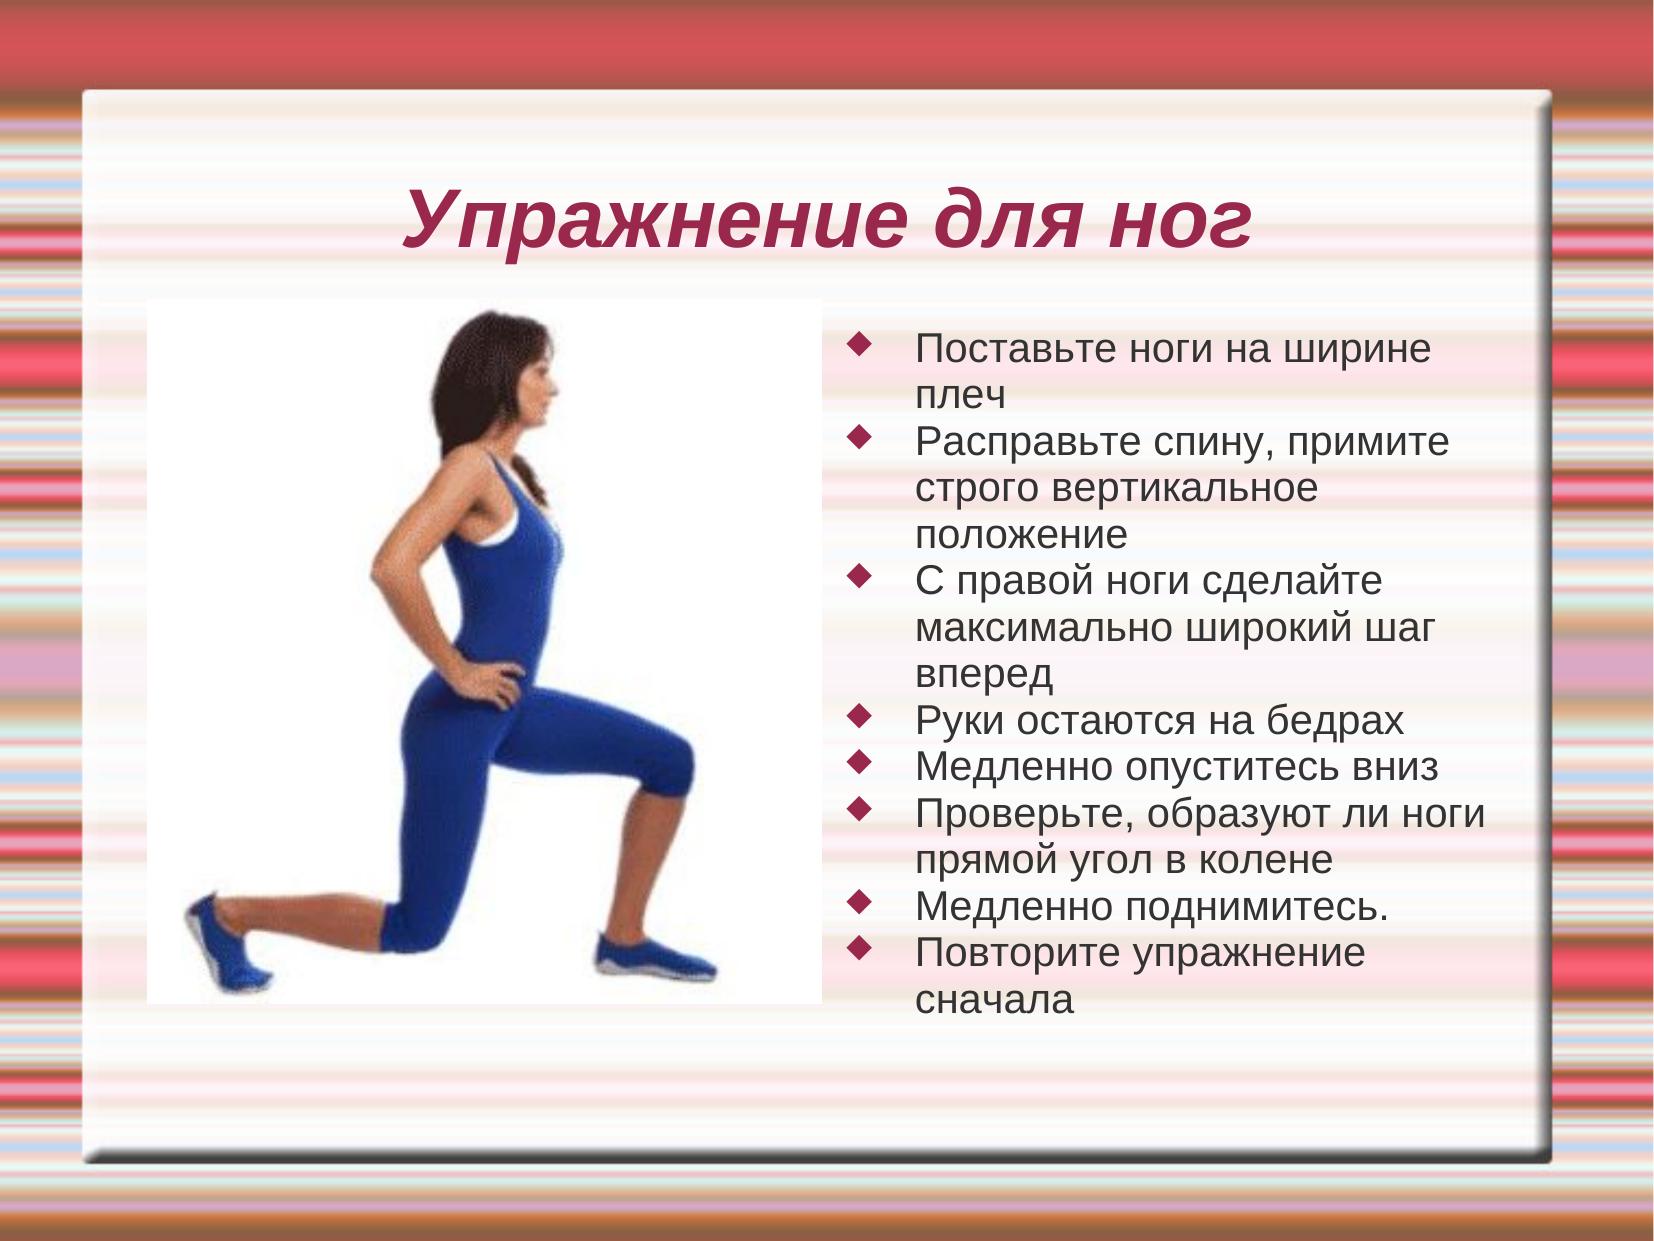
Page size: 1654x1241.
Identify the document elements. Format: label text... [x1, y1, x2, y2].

title Упражнение для ног [121, 122, 1534, 315]
picture [0, 0, 1654, 1241]
list Поставьте ноги на ширине плеч Расправьте спину, примите строго вертикальное положение С правой ноги сделайте максимально широкий шаг вперед Руки остаются на бедрах Медленно опуститесь вниз Проверьте, образуют ли ноги прямой угол в колене Медленно поднимитесь. Повторите упражнение сначала [832, 324, 1506, 1092]
